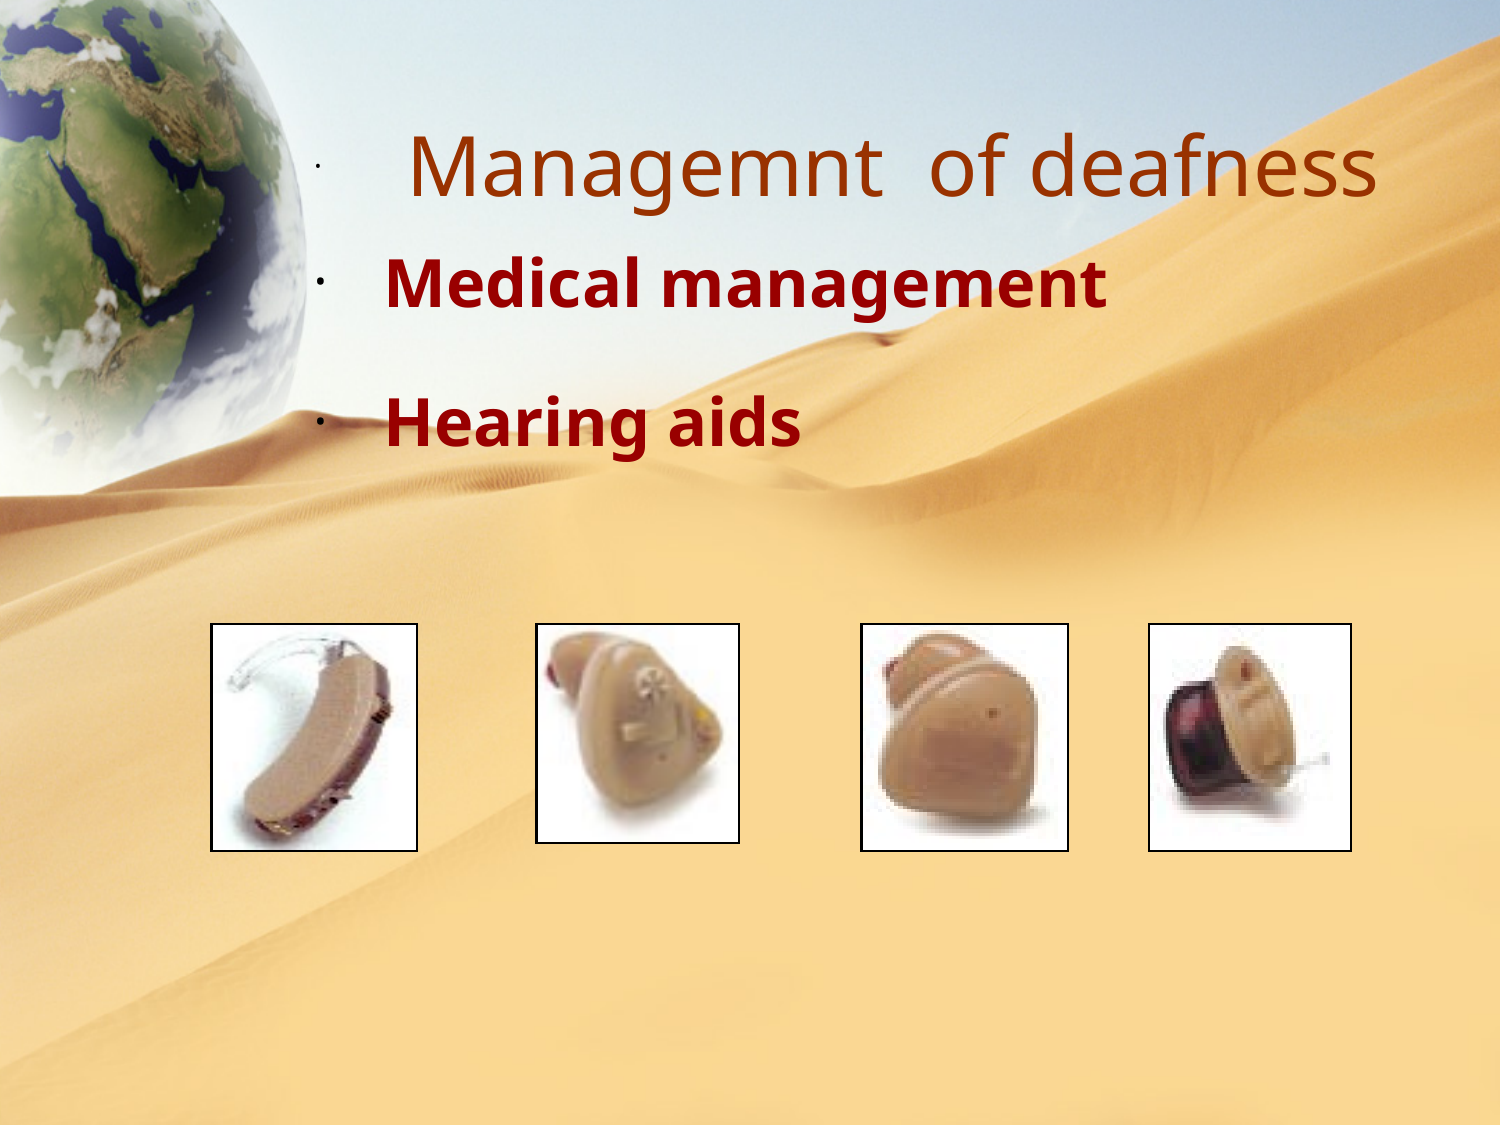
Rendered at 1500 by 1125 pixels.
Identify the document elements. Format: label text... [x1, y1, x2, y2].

picture [1149, 624, 1351, 850]
picture [537, 624, 738, 842]
picture [212, 624, 416, 850]
text_box Medical management Hearing aids [300, 137, 1500, 863]
picture [862, 624, 1067, 850]
picture [0, 0, 1500, 1125]
text_box Managemnt of deafness [287, 99, 1500, 288]
